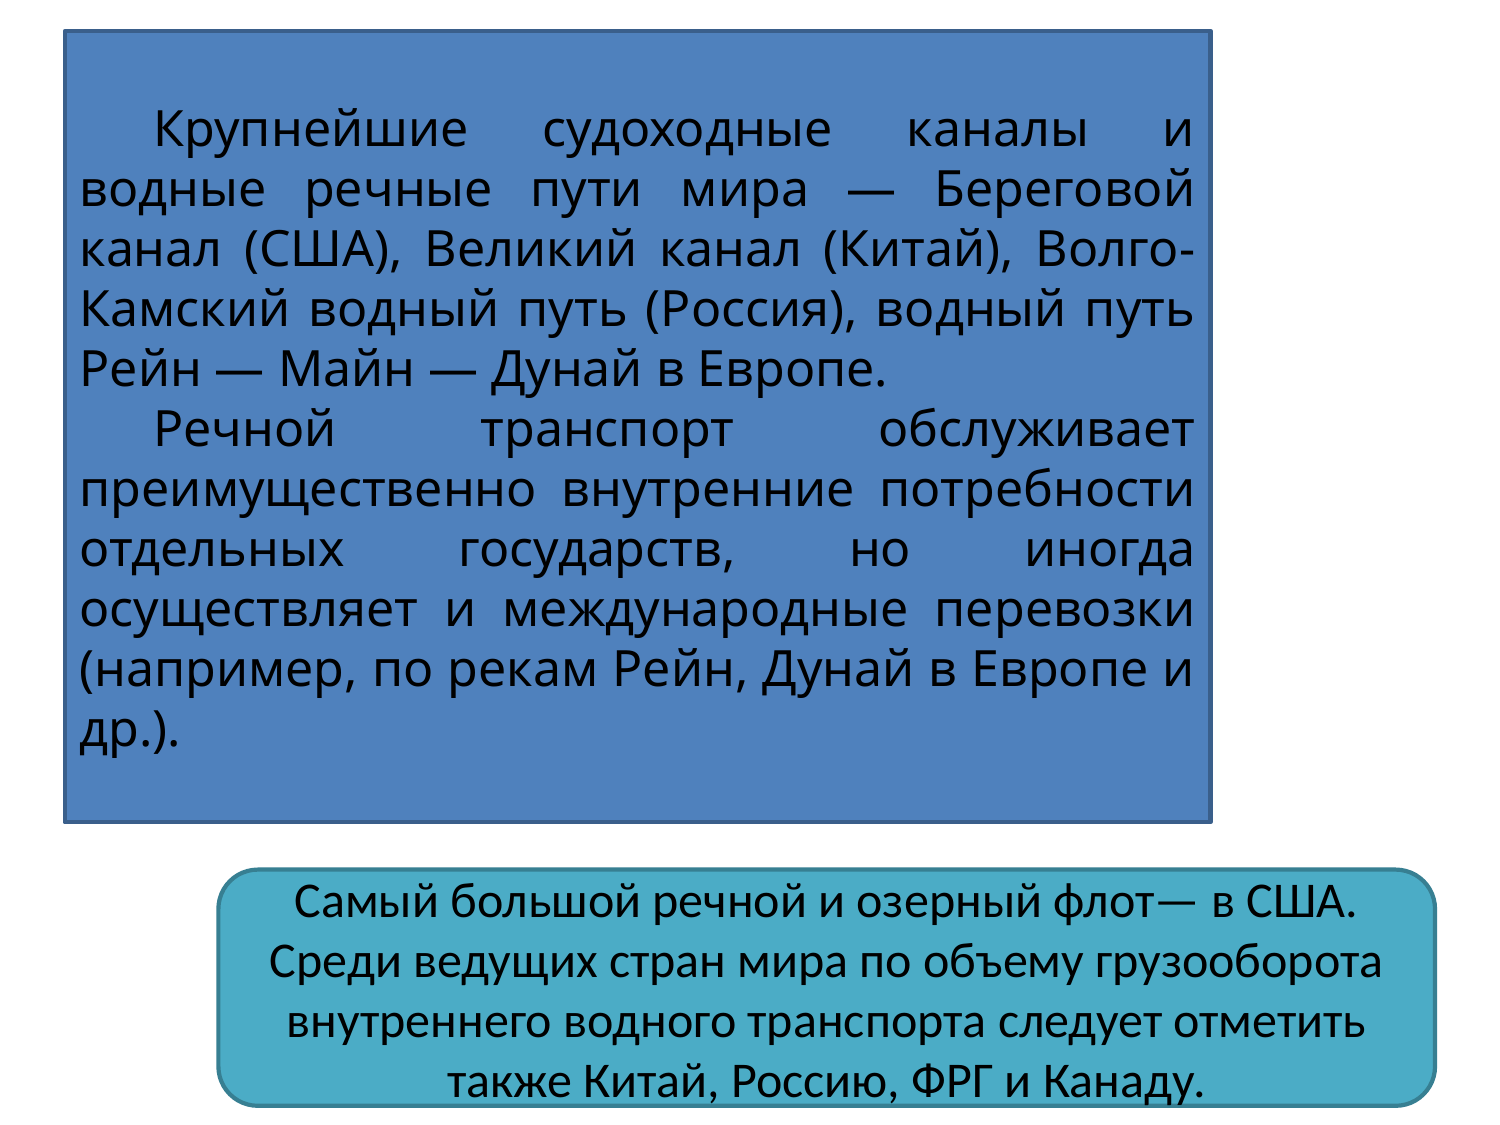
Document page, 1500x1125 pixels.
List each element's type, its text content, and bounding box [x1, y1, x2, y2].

text_box Крупнейшие судоходные каналы и водные речные пути мира — Береговой канал (США), Великий канал (Китай), Волго-Камский водный путь (Россия), водный путь Рейн — Майн — Дунай в Европе. Речной транспорт обслуживает преимущественно внутренние потребности отдельных государств, но иногда осуществляет и международные перевозки (например, по рекам Рейн, Дунай в Европе и др.). [64, 30, 1211, 823]
text_box Самый большой речной и озерный флот— в США. Среди ведущих стран мира по объему грузооборота внутреннего водного транспорта следует отметить также Китай, Россию, ФРГ и Канаду. [218, 869, 1436, 1106]
